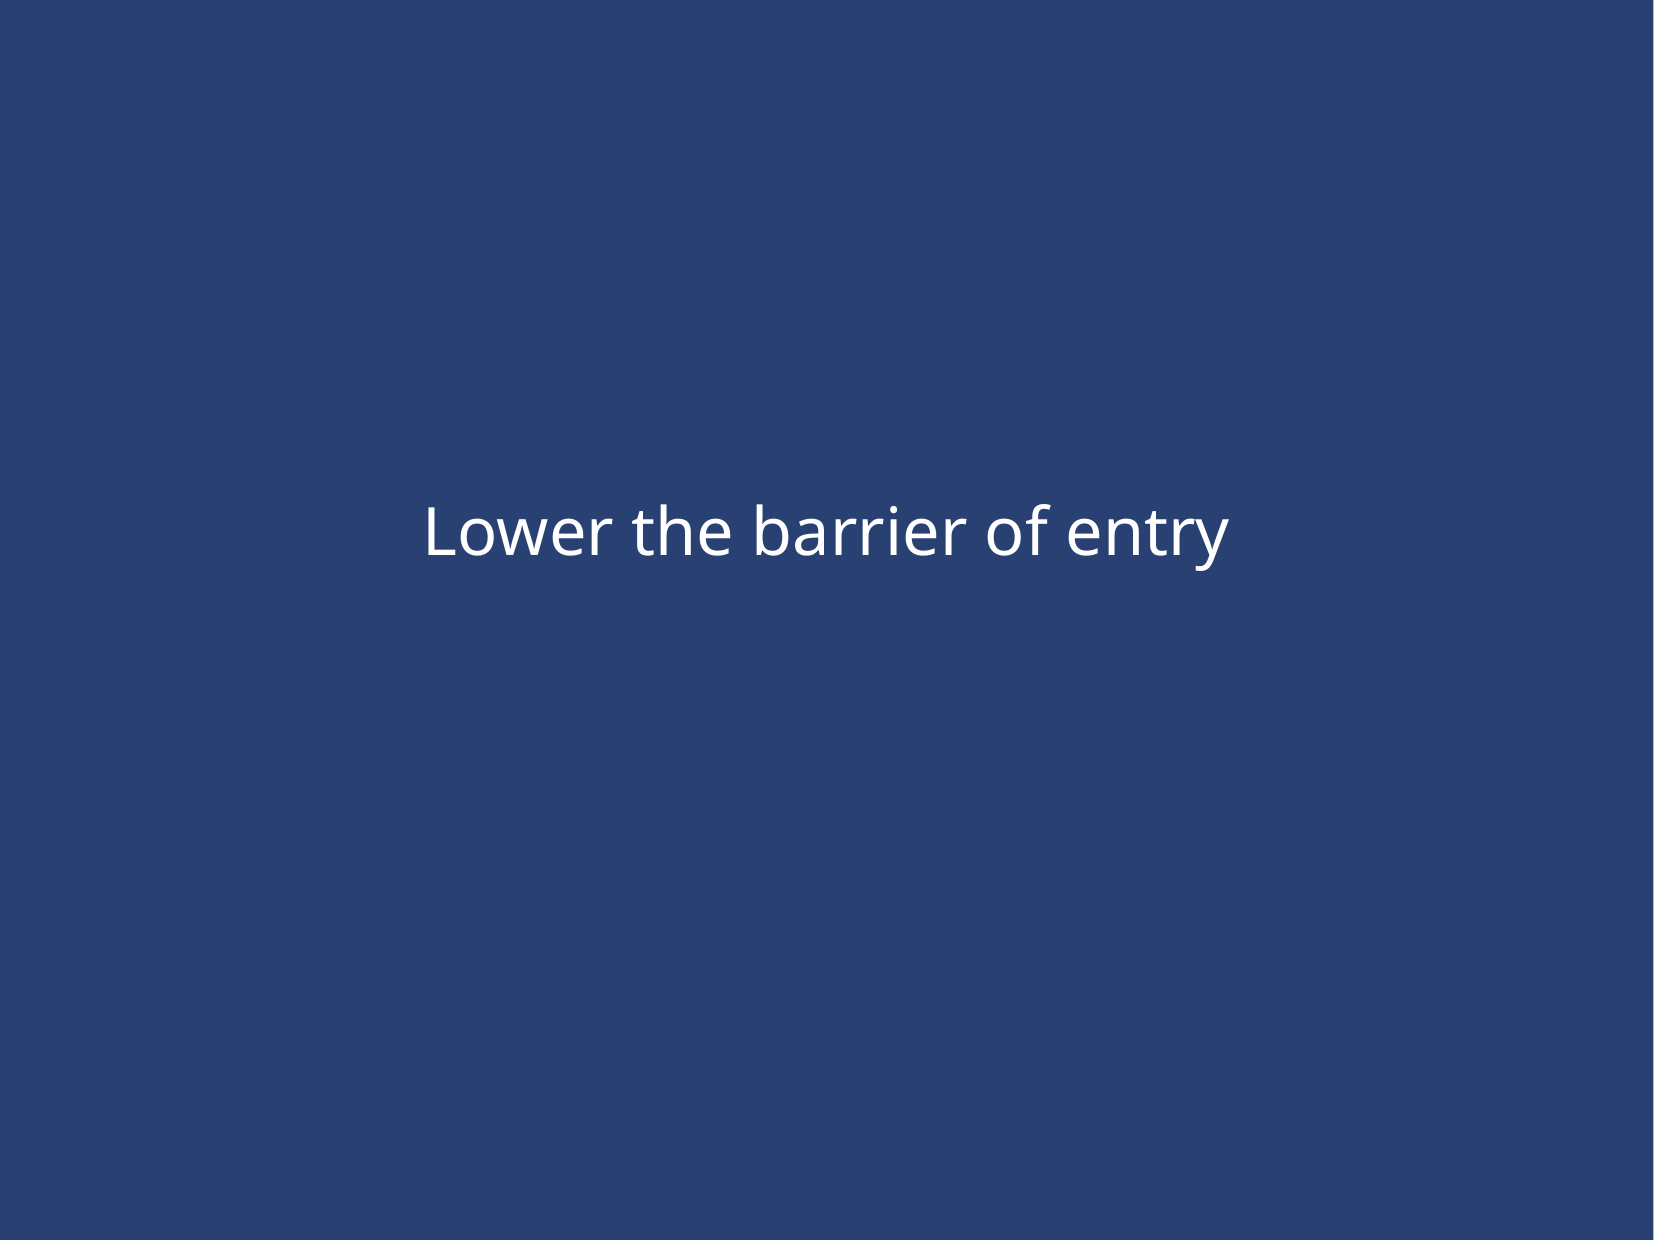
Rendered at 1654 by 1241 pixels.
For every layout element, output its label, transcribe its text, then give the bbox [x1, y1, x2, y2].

subtitle Lower the barrier of entry [82, 49, 1571, 1109]
